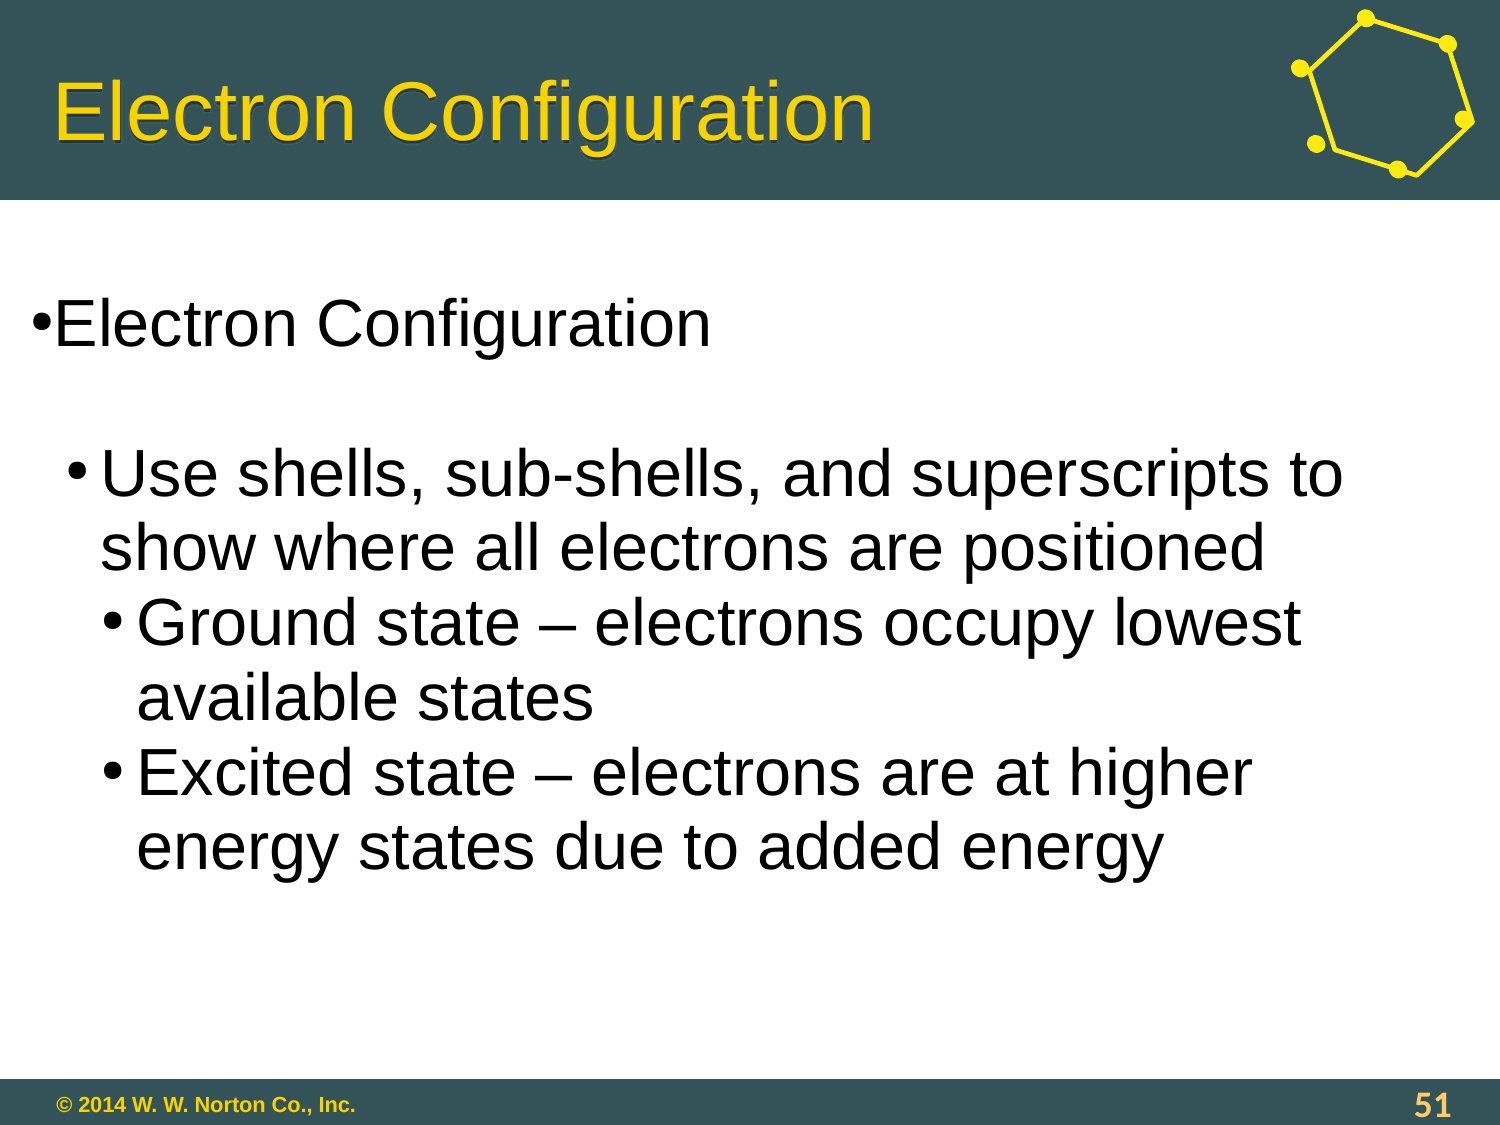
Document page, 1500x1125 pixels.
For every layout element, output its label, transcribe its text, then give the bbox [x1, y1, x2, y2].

title Electron Configuration [37, 19, 1118, 195]
slide_number <number> [1390, 1076, 1468, 1125]
text_box Electron Configuration Use shells, sub-shells, and superscripts to show where all electrons are positioned Ground state – electrons occupy lowest available states Excited state – electrons are at higher energy states due to added energy [30, 224, 1433, 1021]
